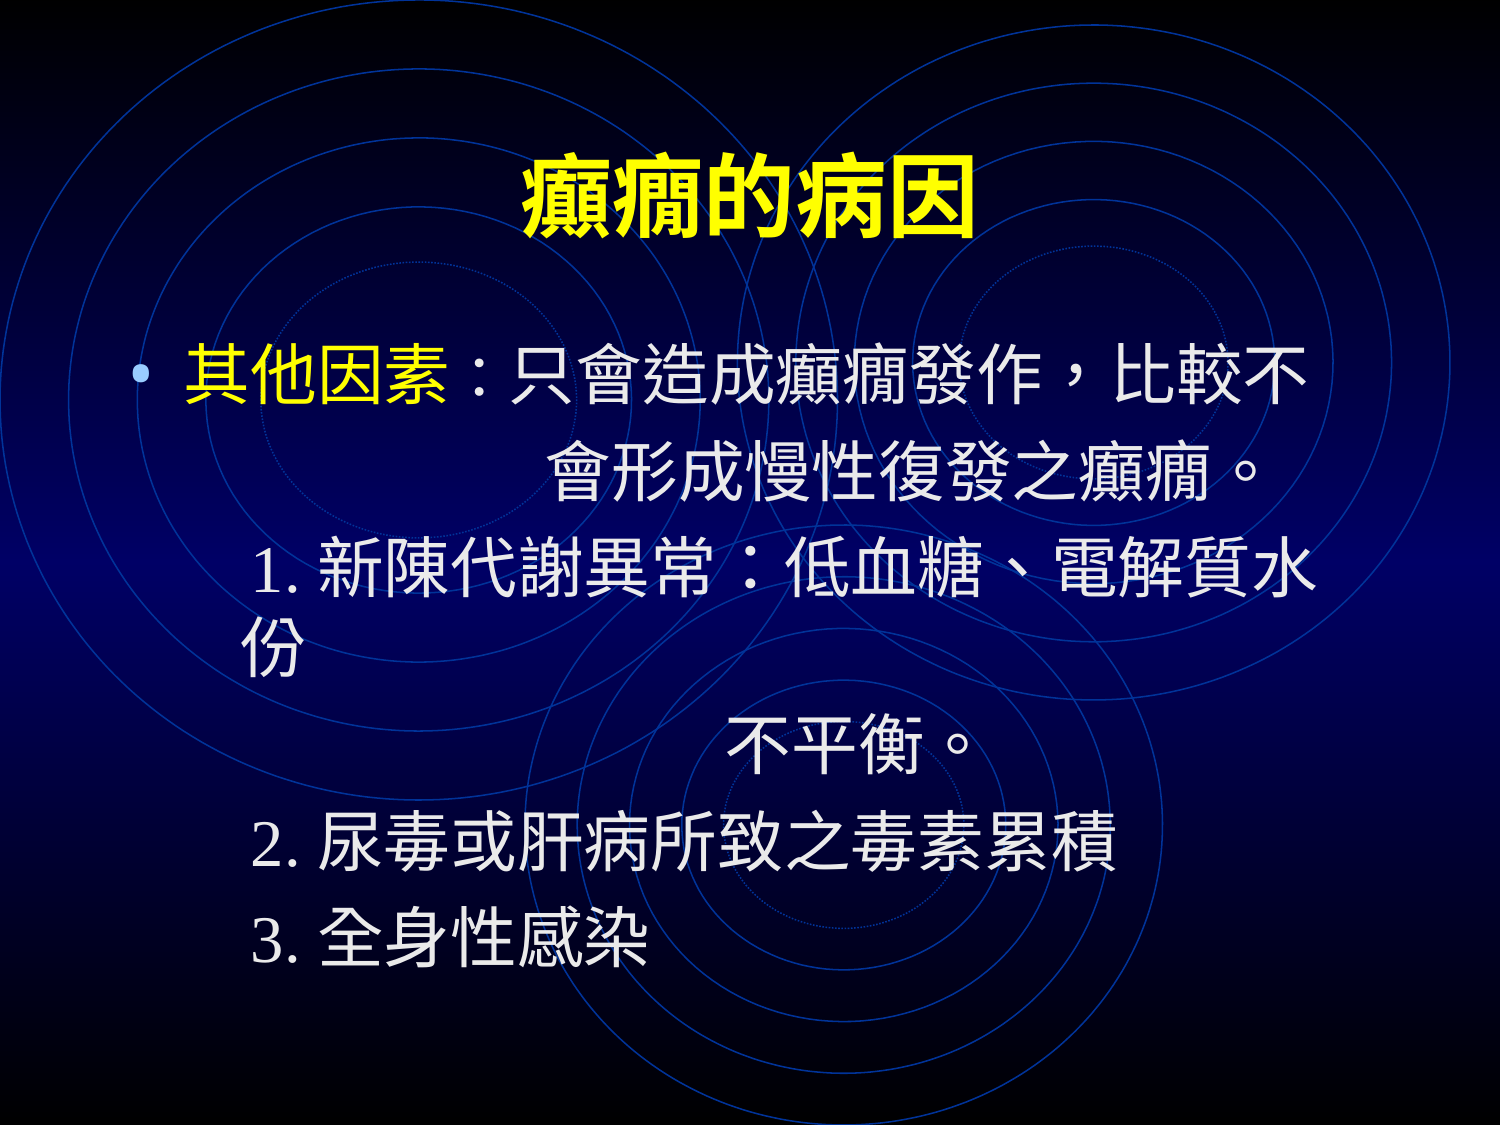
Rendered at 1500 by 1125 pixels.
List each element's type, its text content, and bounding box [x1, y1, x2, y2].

list 其他因素：只會造成癲癇發作，比較不 會形成慢性復發之癲癇。 1.新陳代謝異常：低血糖、電解質水份 不平衡。 2.尿毒或肝病所致之毒素累積 3.全身性感染 [112, 324, 1388, 1000]
title 癲癇的病因 [112, 99, 1388, 288]
